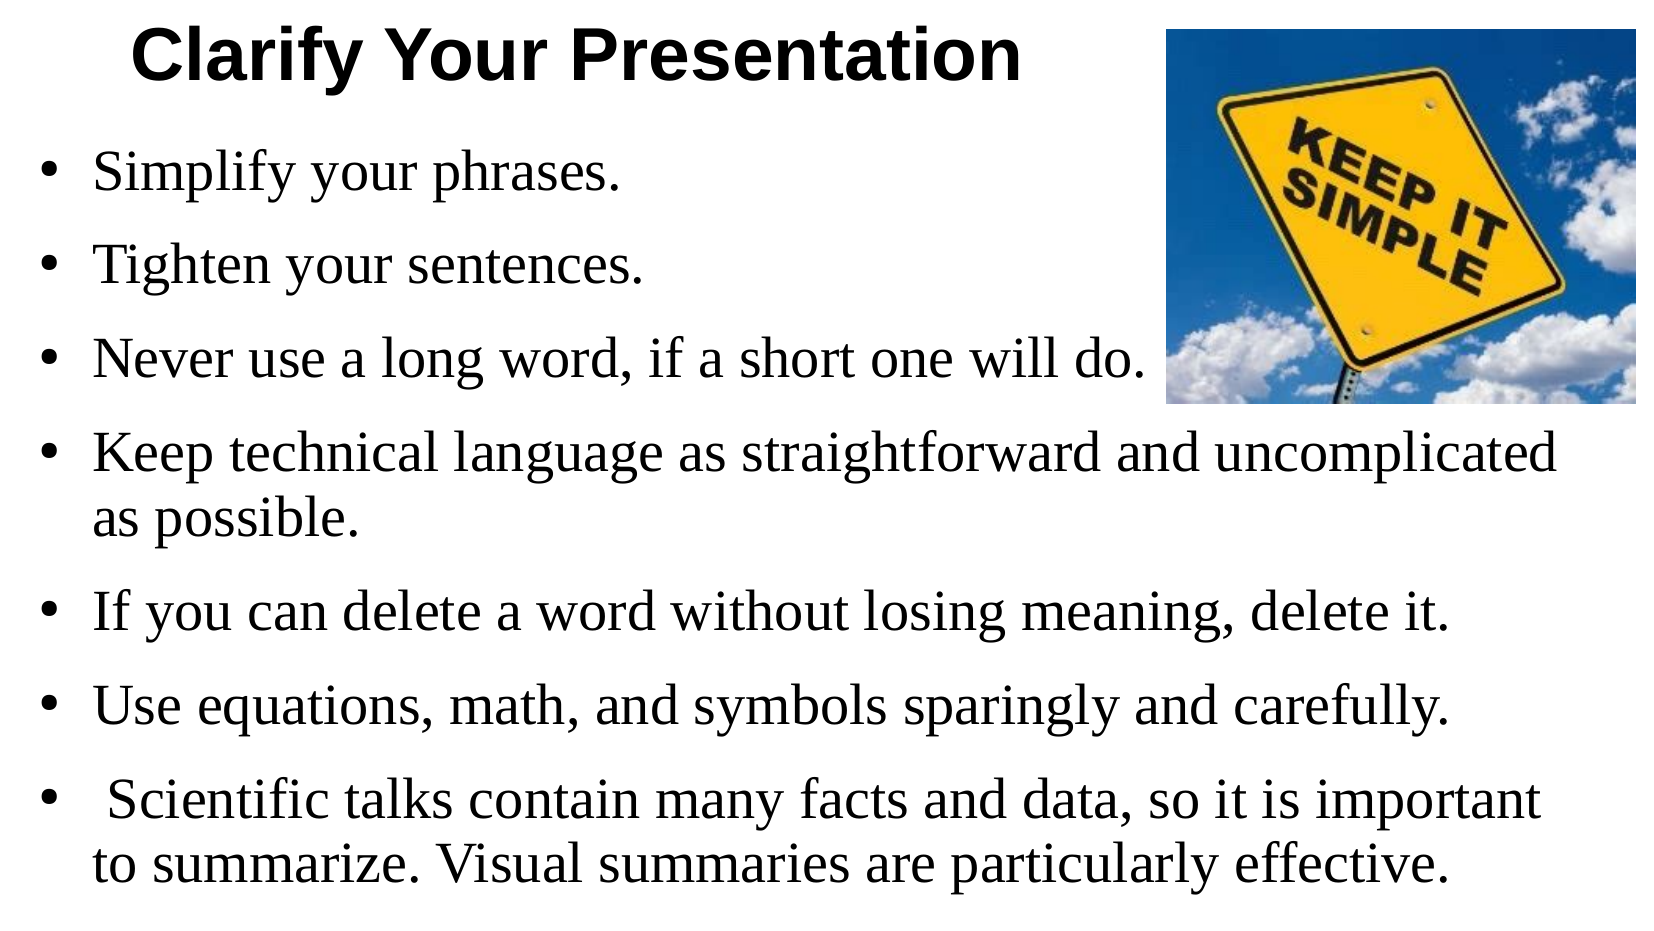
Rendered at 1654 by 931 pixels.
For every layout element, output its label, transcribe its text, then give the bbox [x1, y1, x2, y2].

picture [1166, 29, 1636, 404]
title Clarify Your Presentation [0, 3, 1156, 105]
list Simplify your phrases. Tighten your sentences. Never use a long word, if a short one will do. Keep technical language as straightforward and uncomplicated as possible. If you can delete a word without losing meaning, delete it. Use equations, math, and symbols sparingly and carefully. Scientific talks contain many facts and data, so it is important to summarize. Visual summaries are particularly effective. [21, 138, 1588, 916]
